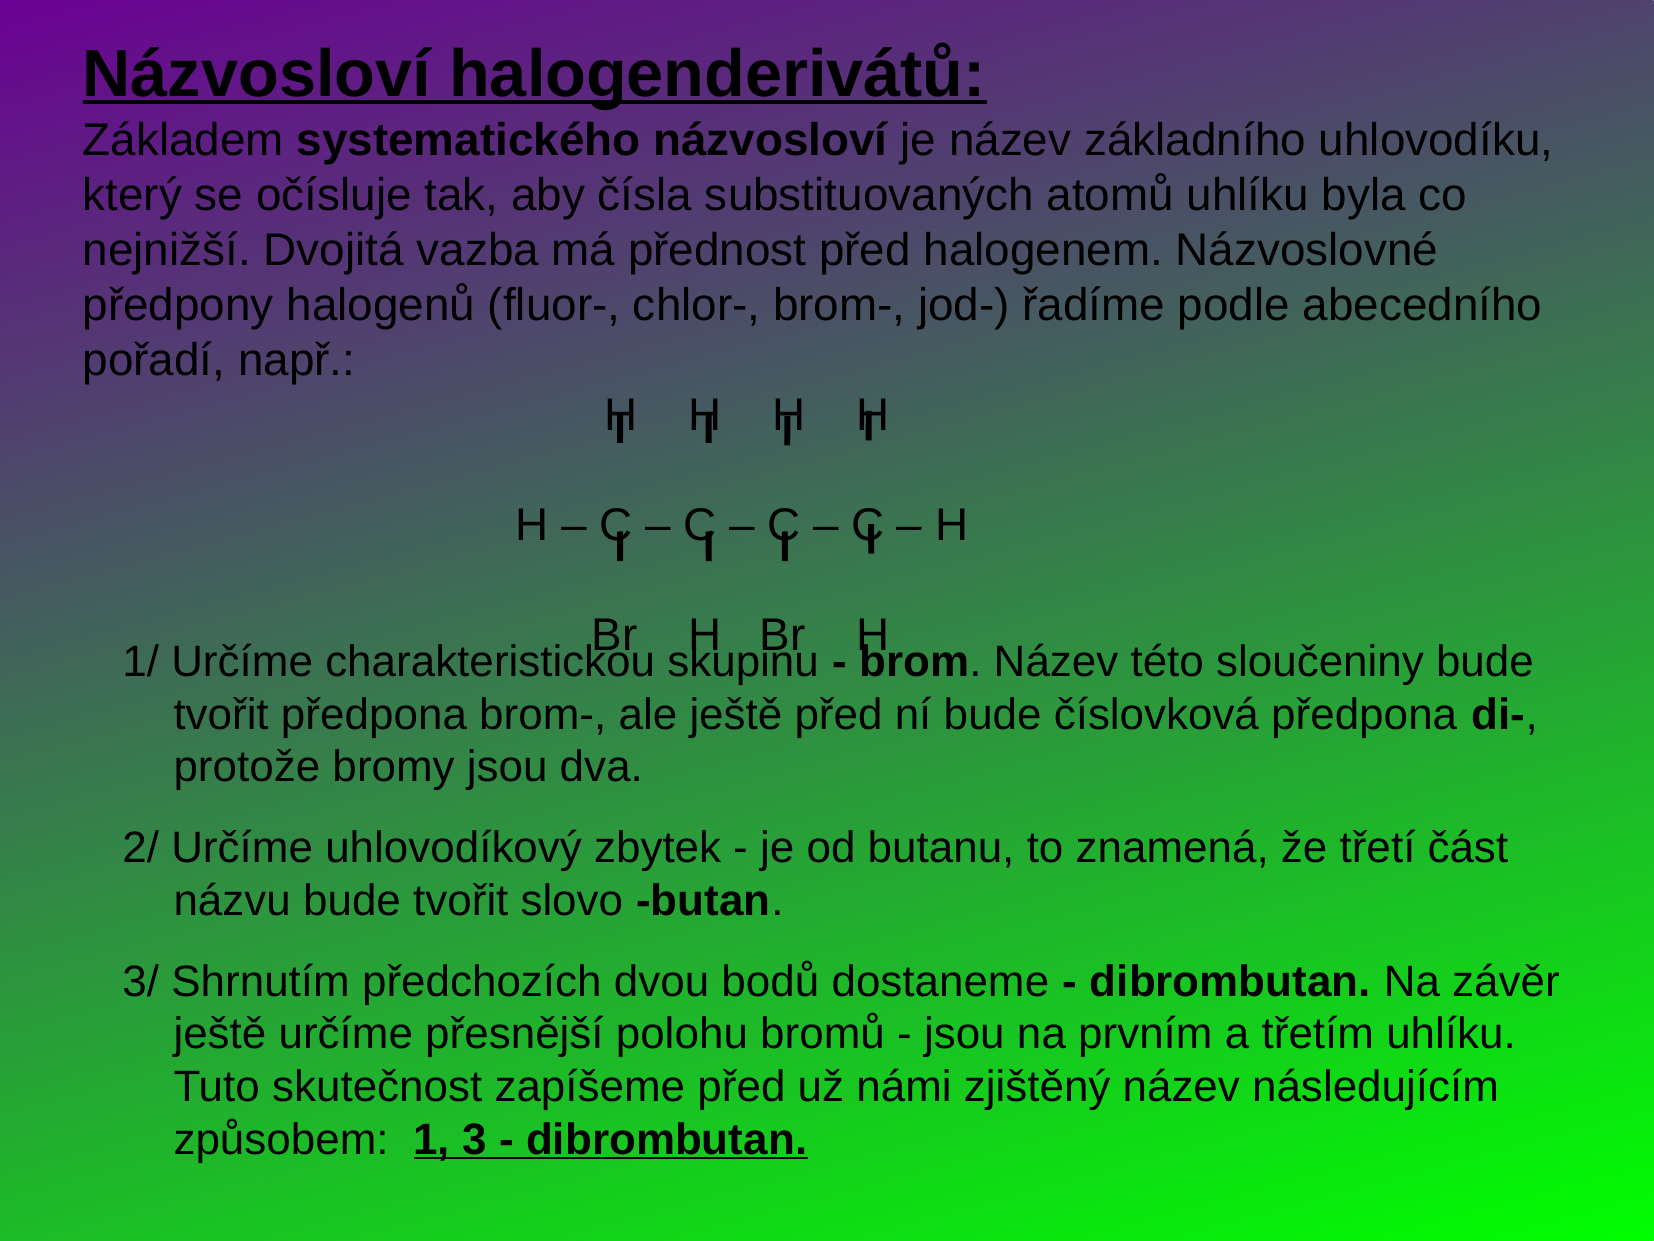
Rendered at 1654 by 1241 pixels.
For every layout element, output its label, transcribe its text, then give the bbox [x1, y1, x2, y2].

title Názvosloví halogenderivátů: Základem systematického názvosloví je název základního uhlovodíku, který se očísluje tak, aby čísla substituovaných atomů uhlíku byla co nejnižší. Dvojitá vazba má přednost před halogenem. Názvoslovné předpony halogenů (fluor-, chlor-, brom-, jod-) řadíme podle abecedního pořadí, např.: H H H H H – C – C – C – C – H Br H Br H [82, 29, 1571, 617]
list 1/ Určíme charakteristickou skupinu - brom. Název této sloučeniny bude tvořit předpona brom-, ale ještě před ní bude číslovková předpona di-, protože bromy jsou dva. 2/ Určíme uhlovodíkový zbytek - je od butanu, to znamená, že třetí část názvu bude tvořit slovo -butan. 3/ Shrnutím předchozích dvou bodů dostaneme - dibrombutan. Na závěr ještě určíme přesnější polohu bromů - jsou na prvním a třetím uhlíku. Tuto skutečnost zapíšeme před už námi zjištěný název následujícím způsobem: 1, 3 - dibrombutan. [37, 632, 1585, 1164]
